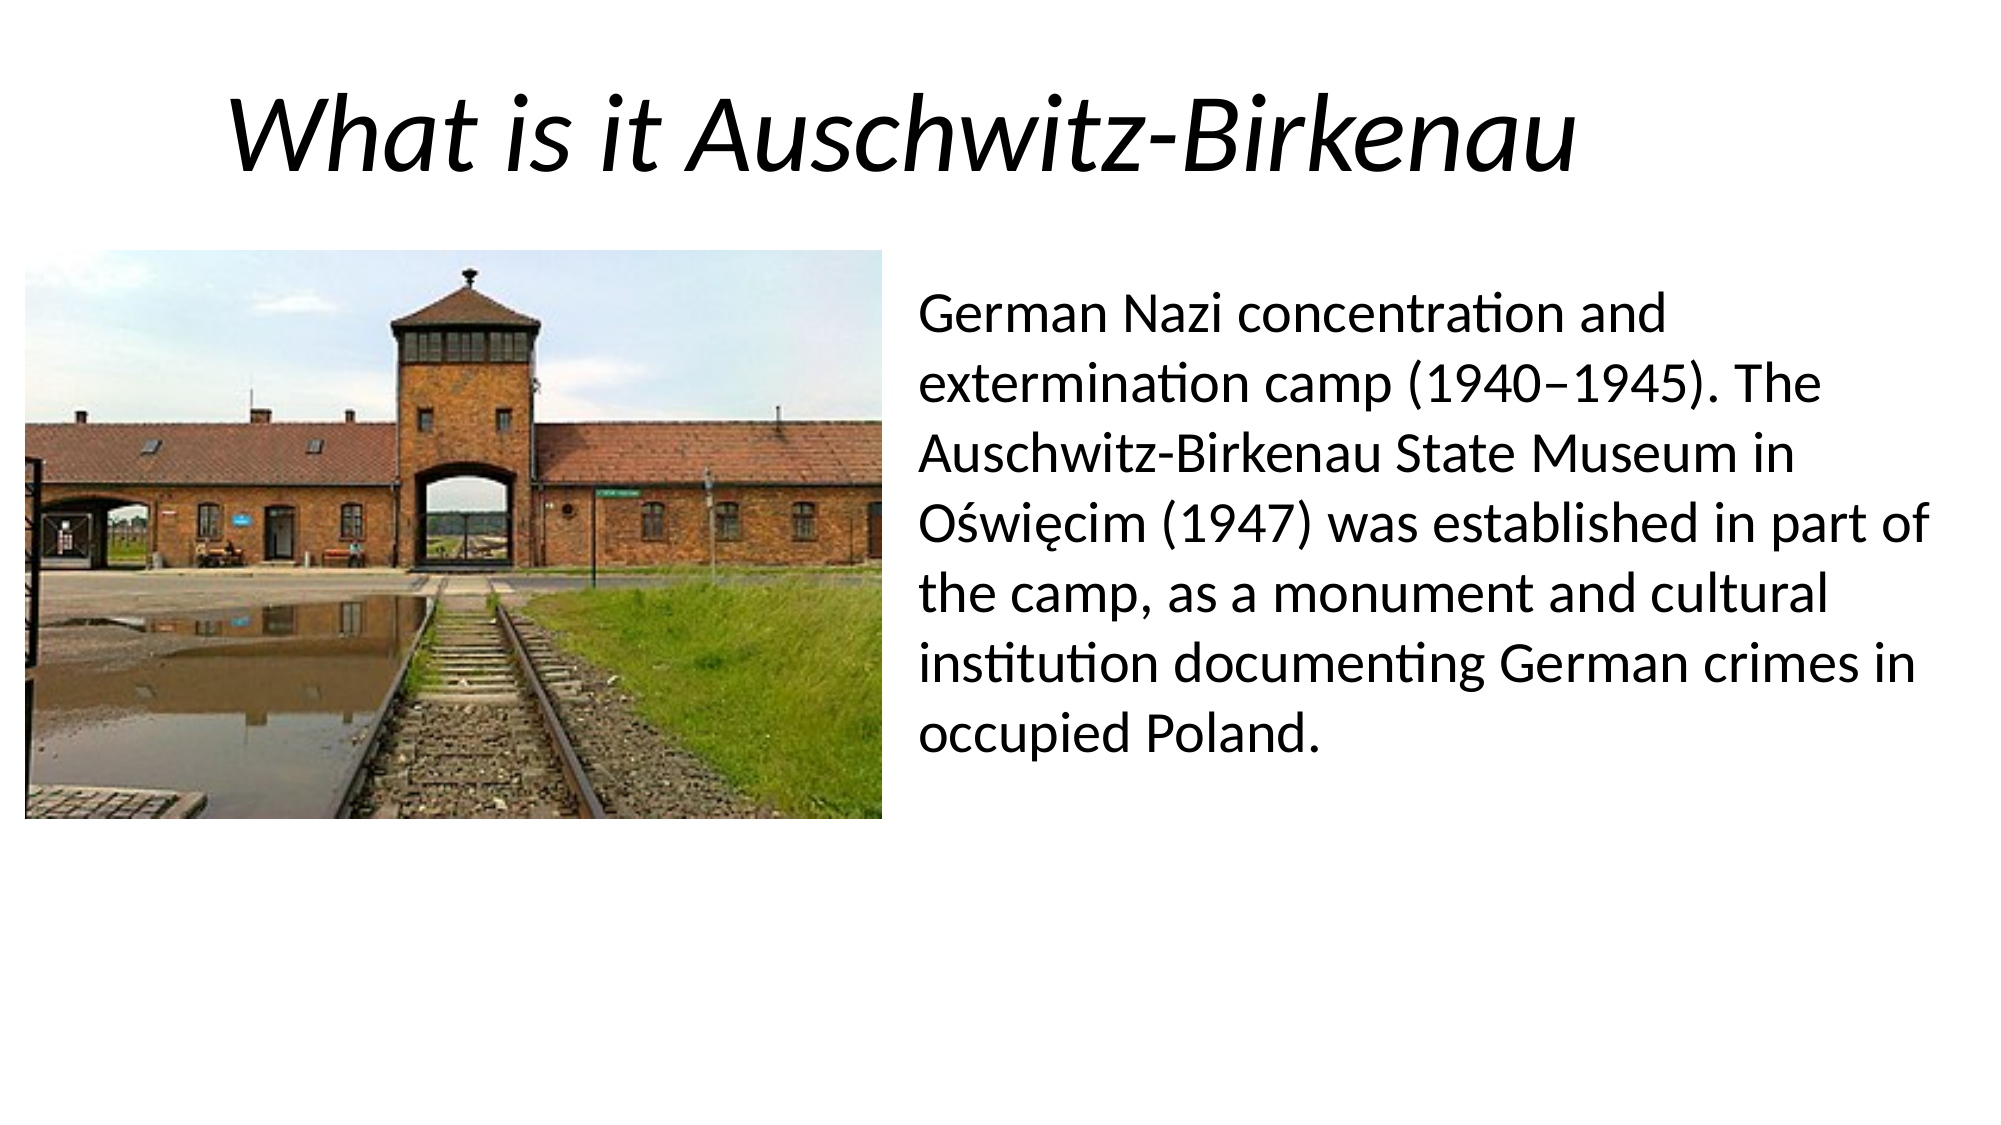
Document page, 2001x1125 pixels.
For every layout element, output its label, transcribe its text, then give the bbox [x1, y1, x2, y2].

text_box German Nazi concentration and extermination camp (1940–1945). The Auschwitz-Birkenau State Museum in Oświęcim (1947) was established in part of the camp, as a monument and cultural institution documenting German crimes in occupied Poland. [903, 266, 2000, 772]
picture [25, 250, 882, 819]
text_box What is it Auschwitz-Birkenau [209, 51, 1596, 202]
